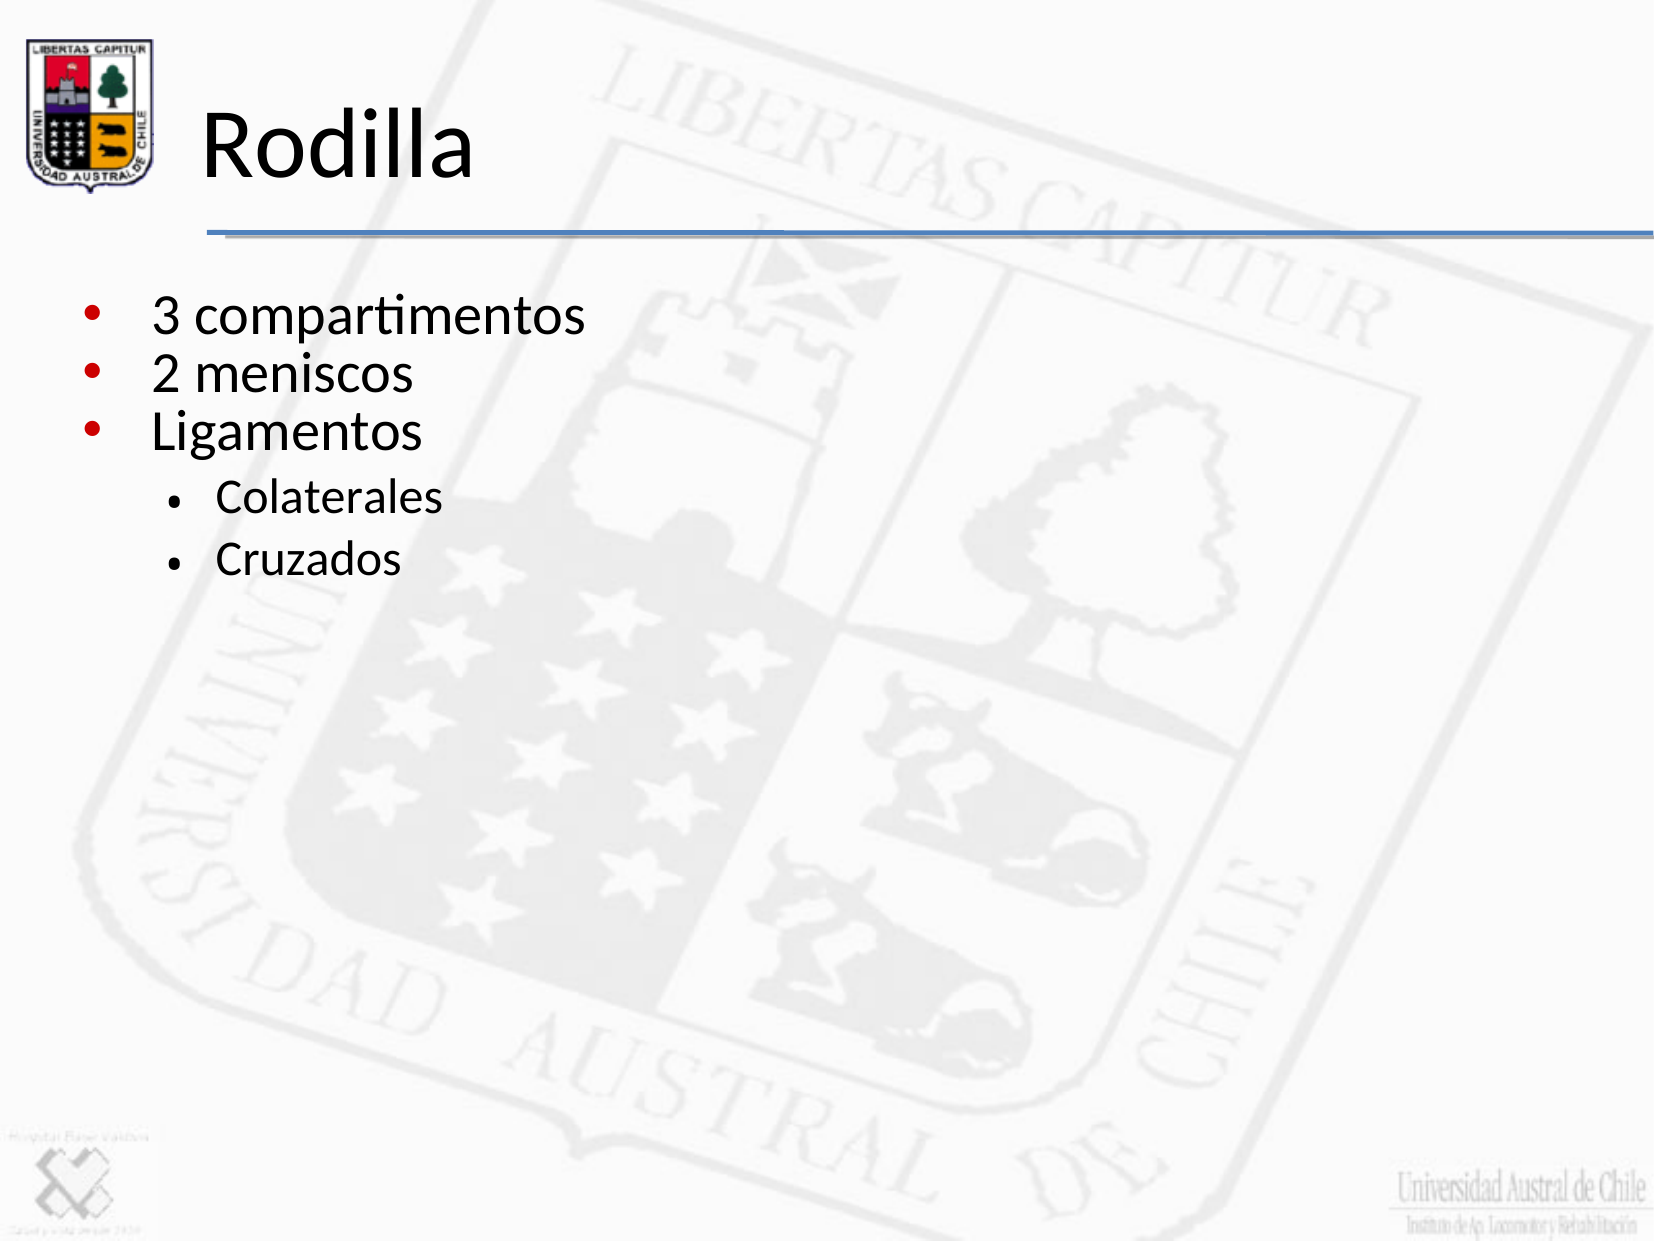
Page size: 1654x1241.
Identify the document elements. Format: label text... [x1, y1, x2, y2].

title Rodilla [82, 49, 1571, 257]
list 3 compartimentos 2 meniscos Ligamentos Colaterales Cruzados [82, 290, 809, 1109]
picture [0, 0, 1654, 1241]
